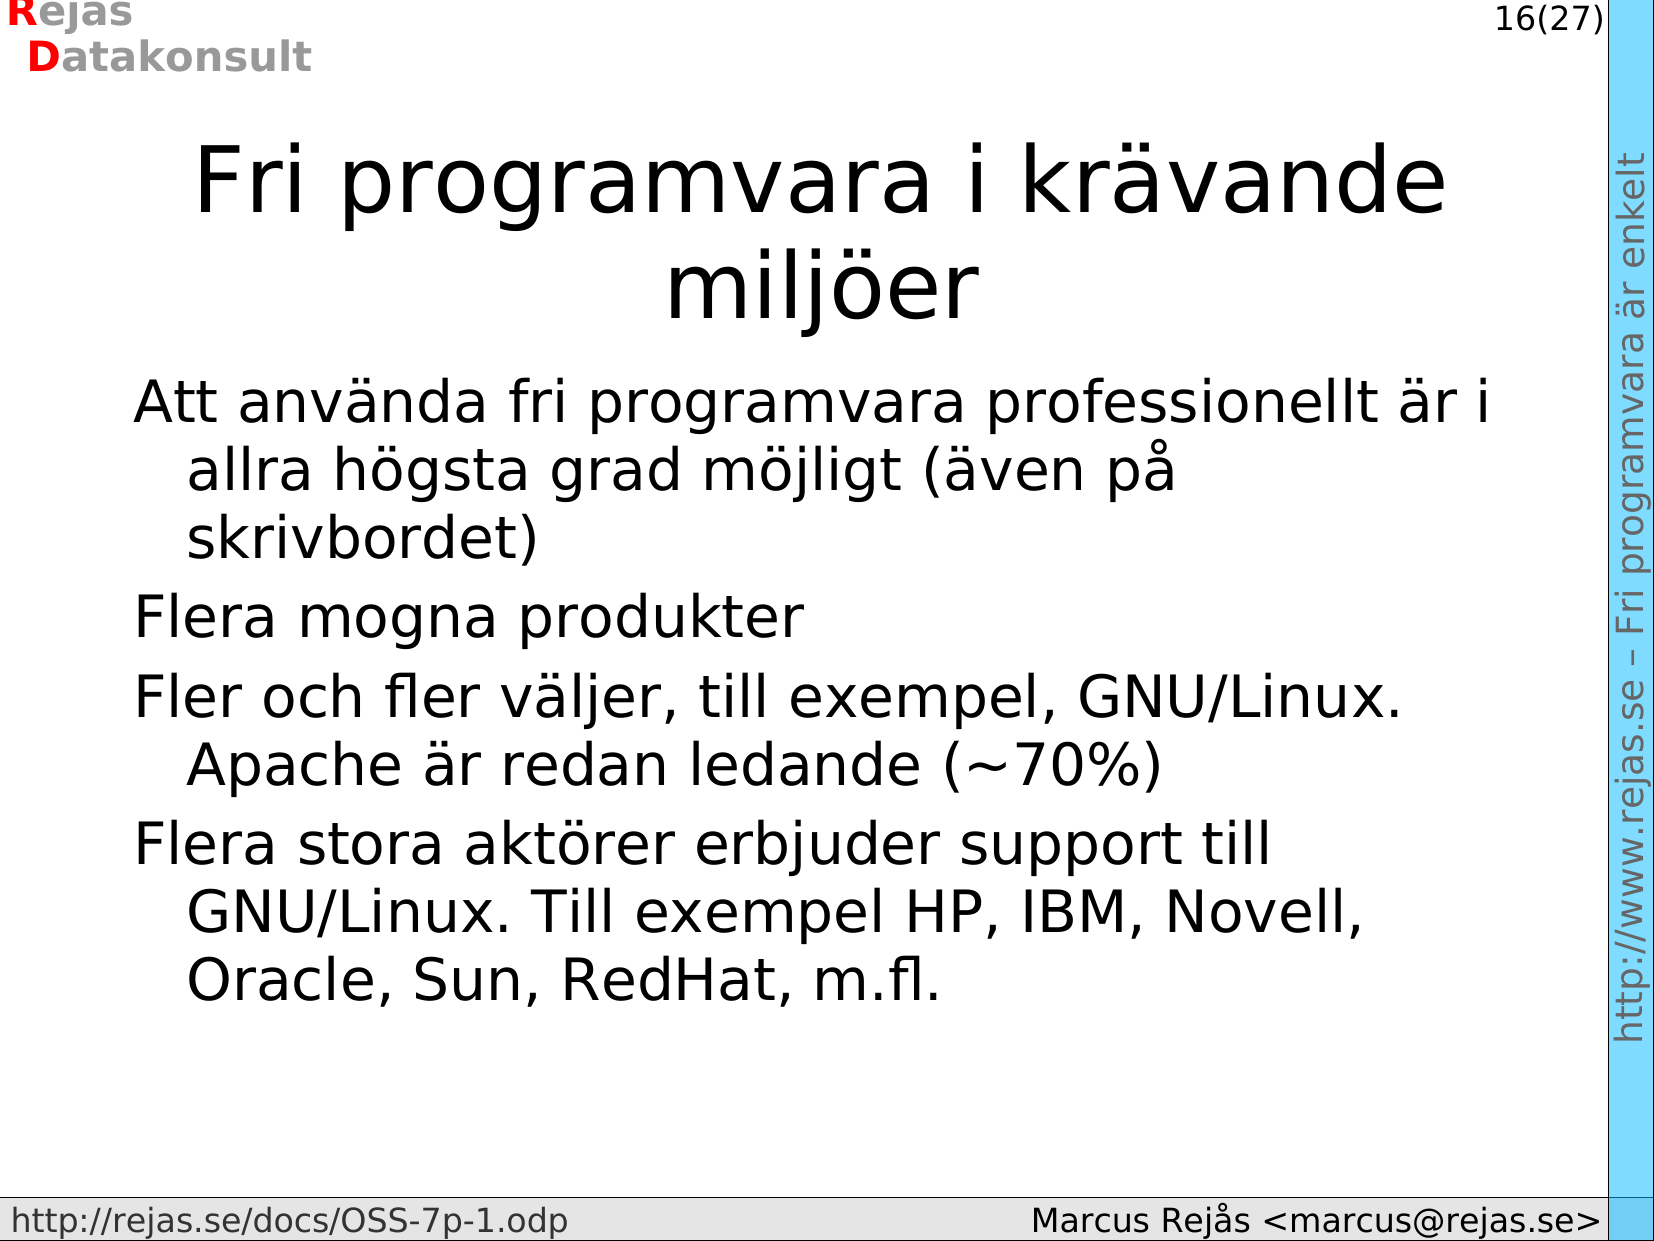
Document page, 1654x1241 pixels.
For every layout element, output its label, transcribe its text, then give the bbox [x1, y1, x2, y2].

title Fri programvara i krävande miljöer [115, 126, 1528, 341]
list Att använda fri programvara professionellt är i allra högsta grad möjligt (även på skrivbordet) Flera mogna produkter Fler och fler väljer, till exempel, GNU/Linux. Apache är redan ledande (~70%) Flera stora aktörer erbjuder support till GNU/Linux. Till exempel HP, IBM, Novell, Oracle, Sun, RedHat, m.fl. [115, 368, 1528, 1165]
